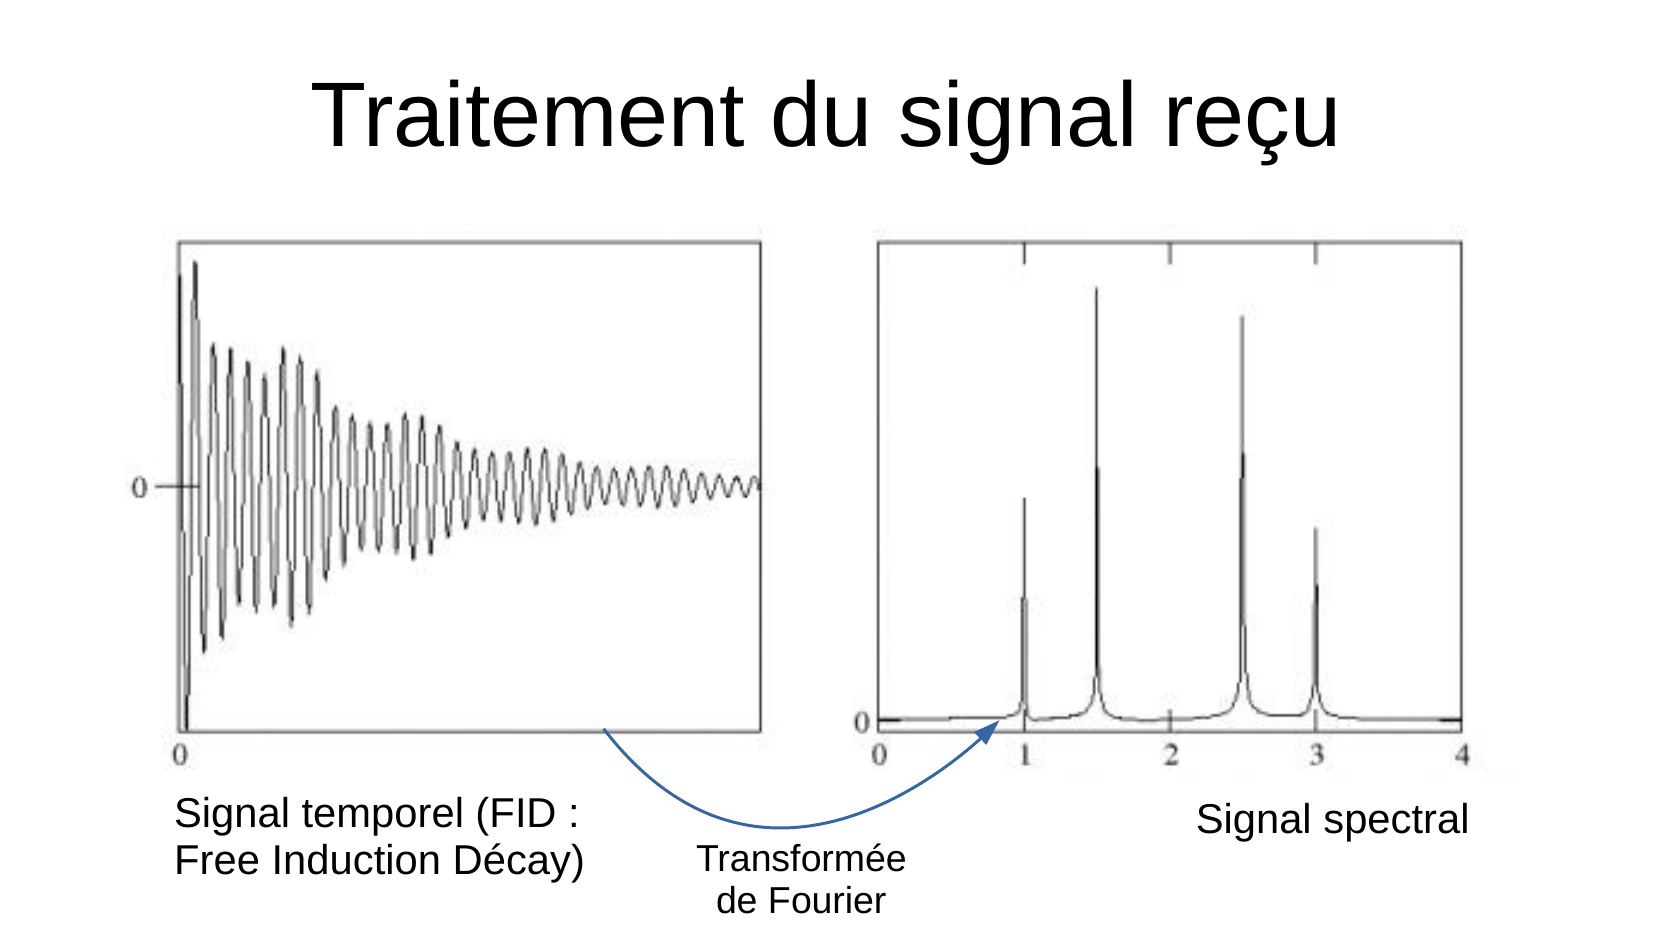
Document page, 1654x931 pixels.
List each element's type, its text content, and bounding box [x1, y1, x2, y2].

text_box Transformée de Fourier [665, 830, 938, 930]
title Traitement du signal reçu [82, 37, 1571, 193]
text_box Signal spectral [1181, 788, 1489, 850]
text_box Signal temporel (FID : Free Induction Décay) [159, 782, 626, 931]
picture [124, 224, 1516, 783]
